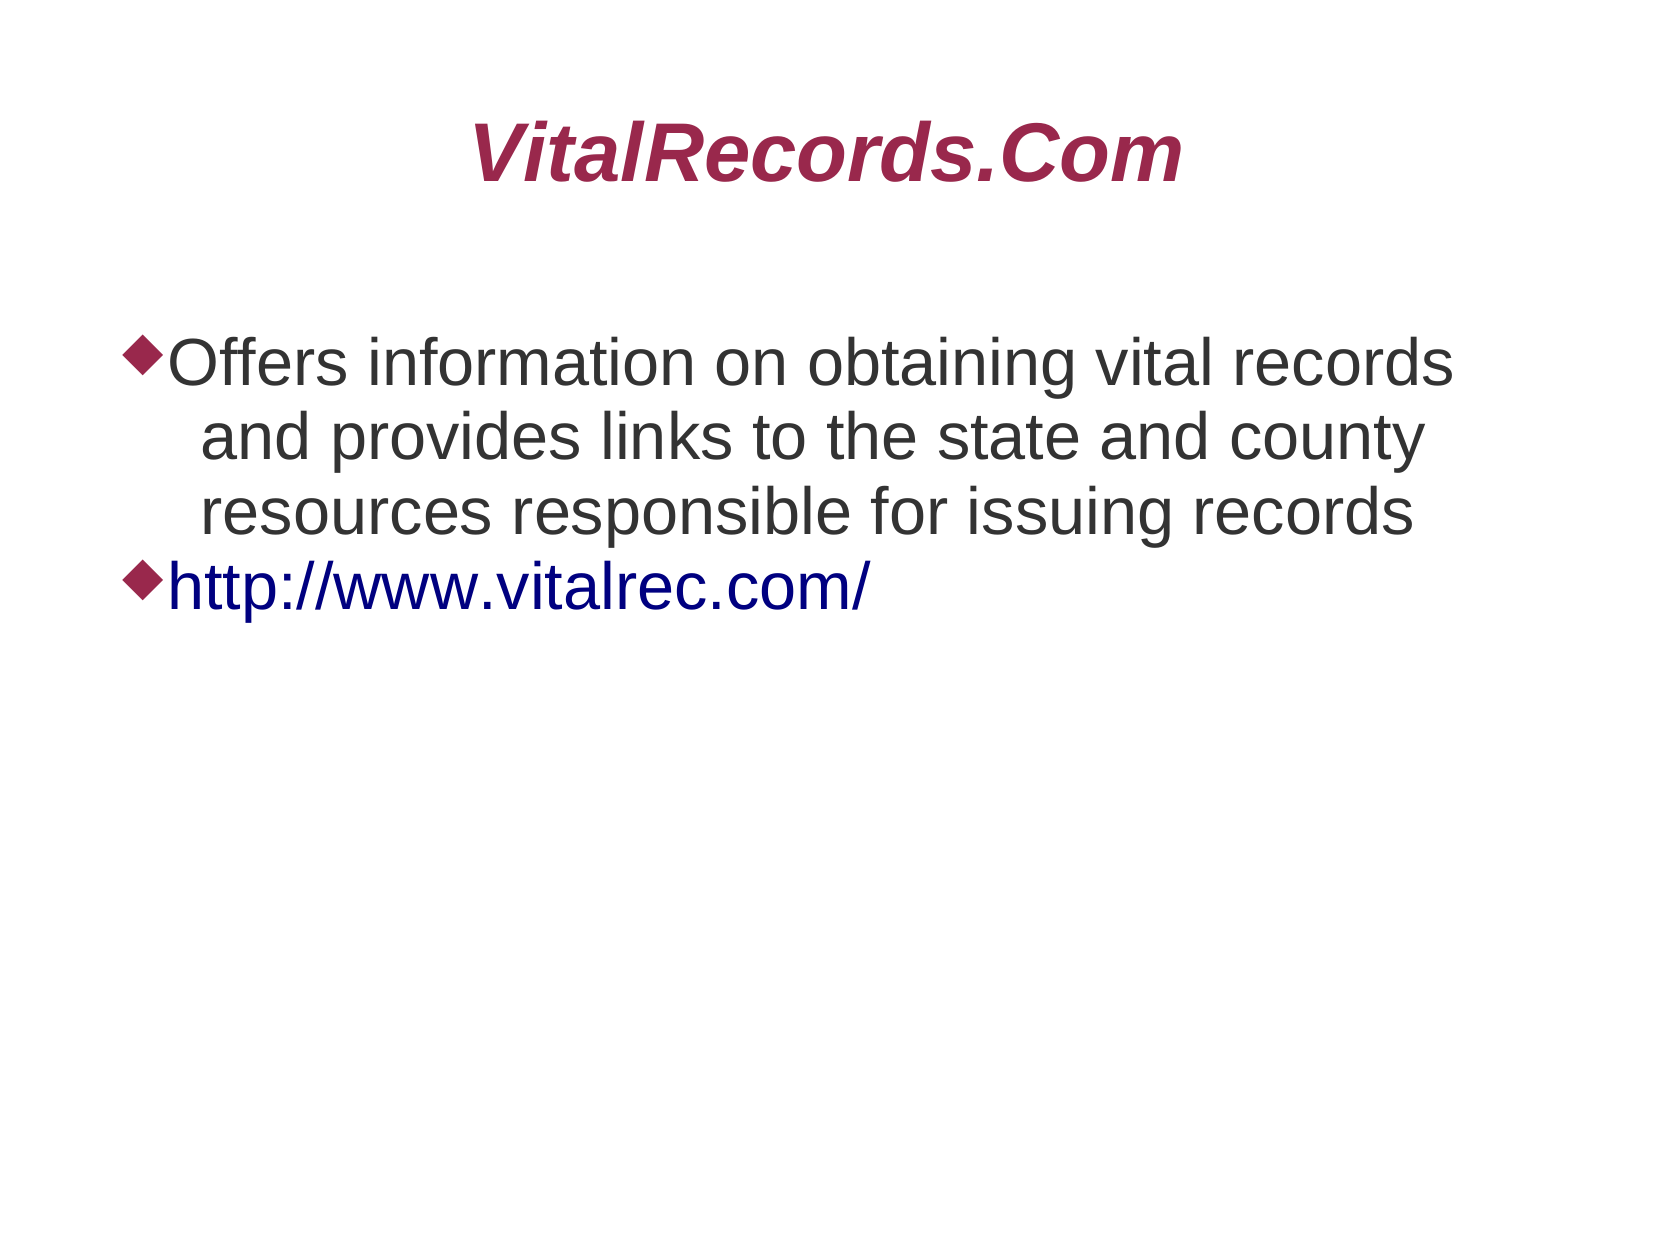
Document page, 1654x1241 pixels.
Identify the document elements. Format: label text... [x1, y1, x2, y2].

title VitalRecords.Com [82, 56, 1571, 250]
list Offers information on obtaining vital records and provides links to the state and county resources responsible for issuing records http://www.vitalrec.com/ [118, 324, 1571, 990]
